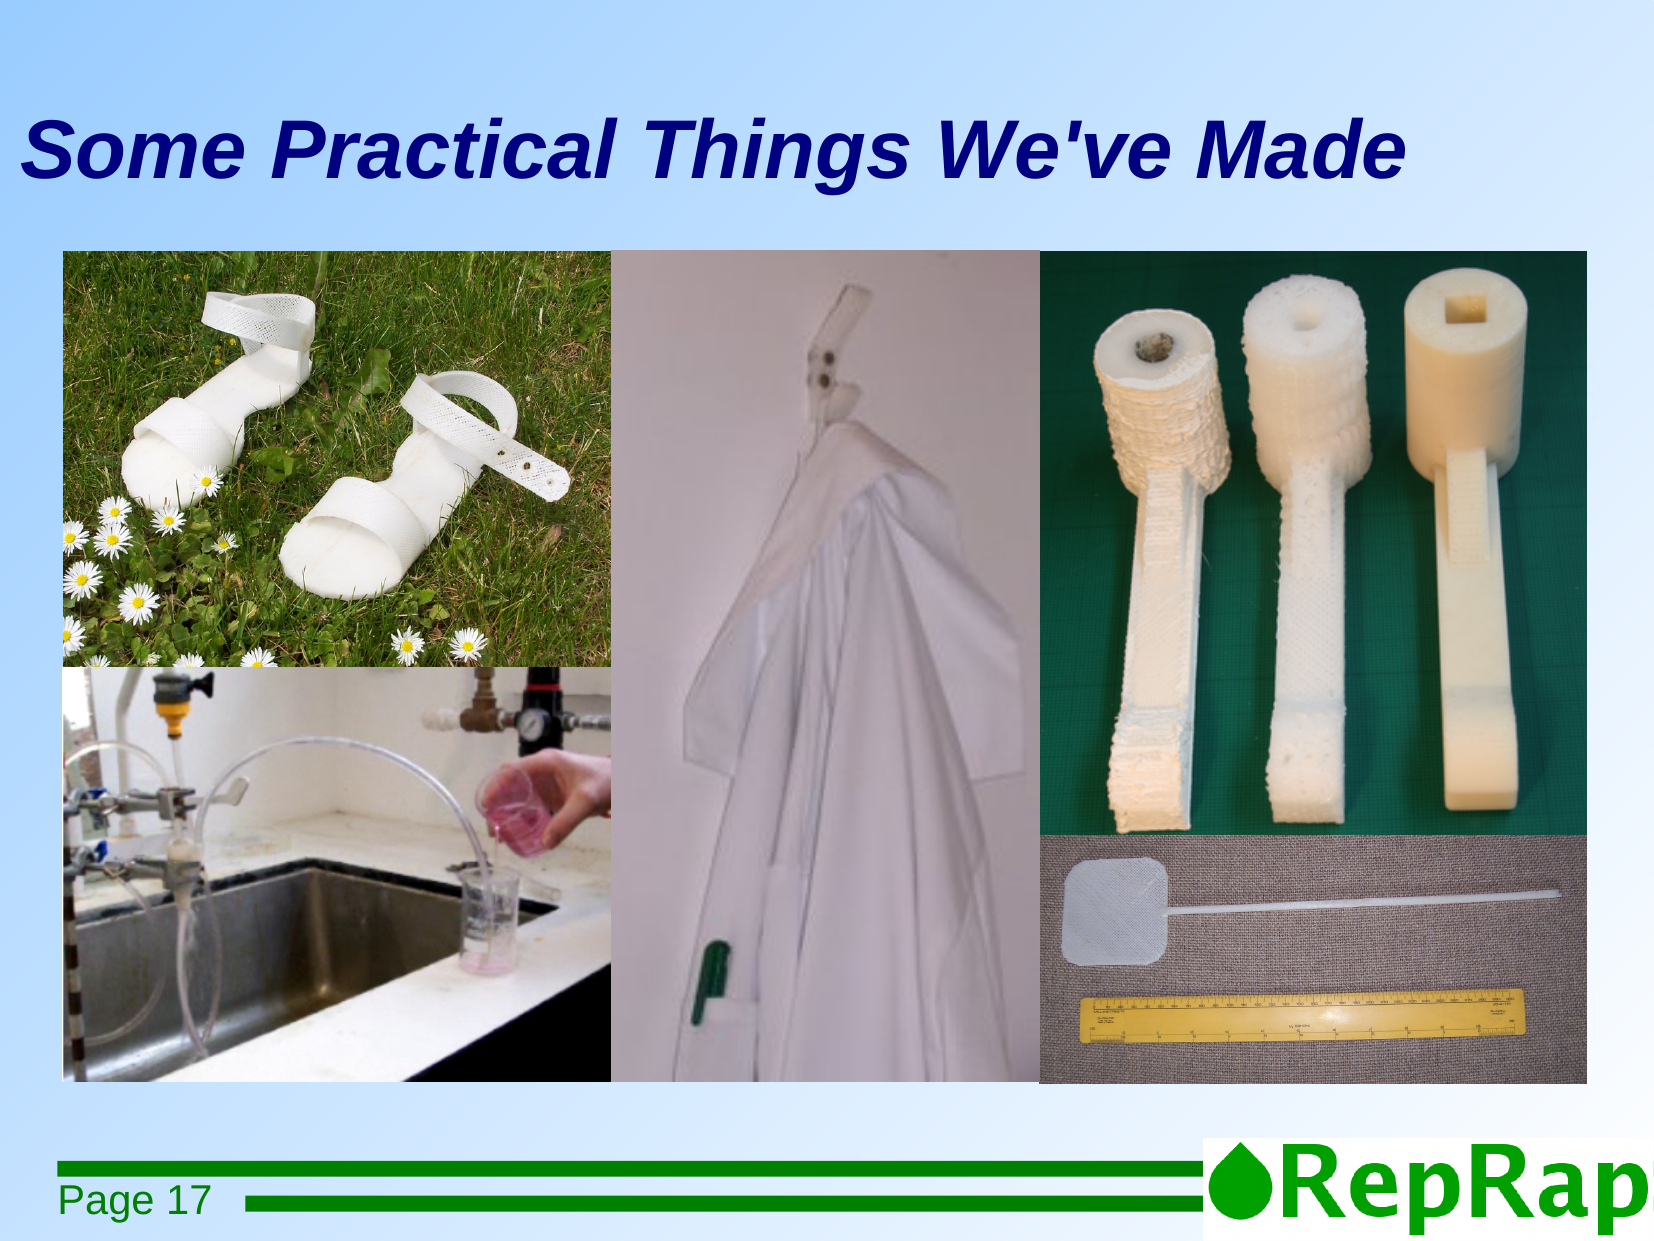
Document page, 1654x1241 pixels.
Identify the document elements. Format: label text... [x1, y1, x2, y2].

picture [62, 250, 1587, 1084]
title Some Practical Things We've Made [20, 46, 1654, 254]
picture [1203, 1138, 1654, 1241]
